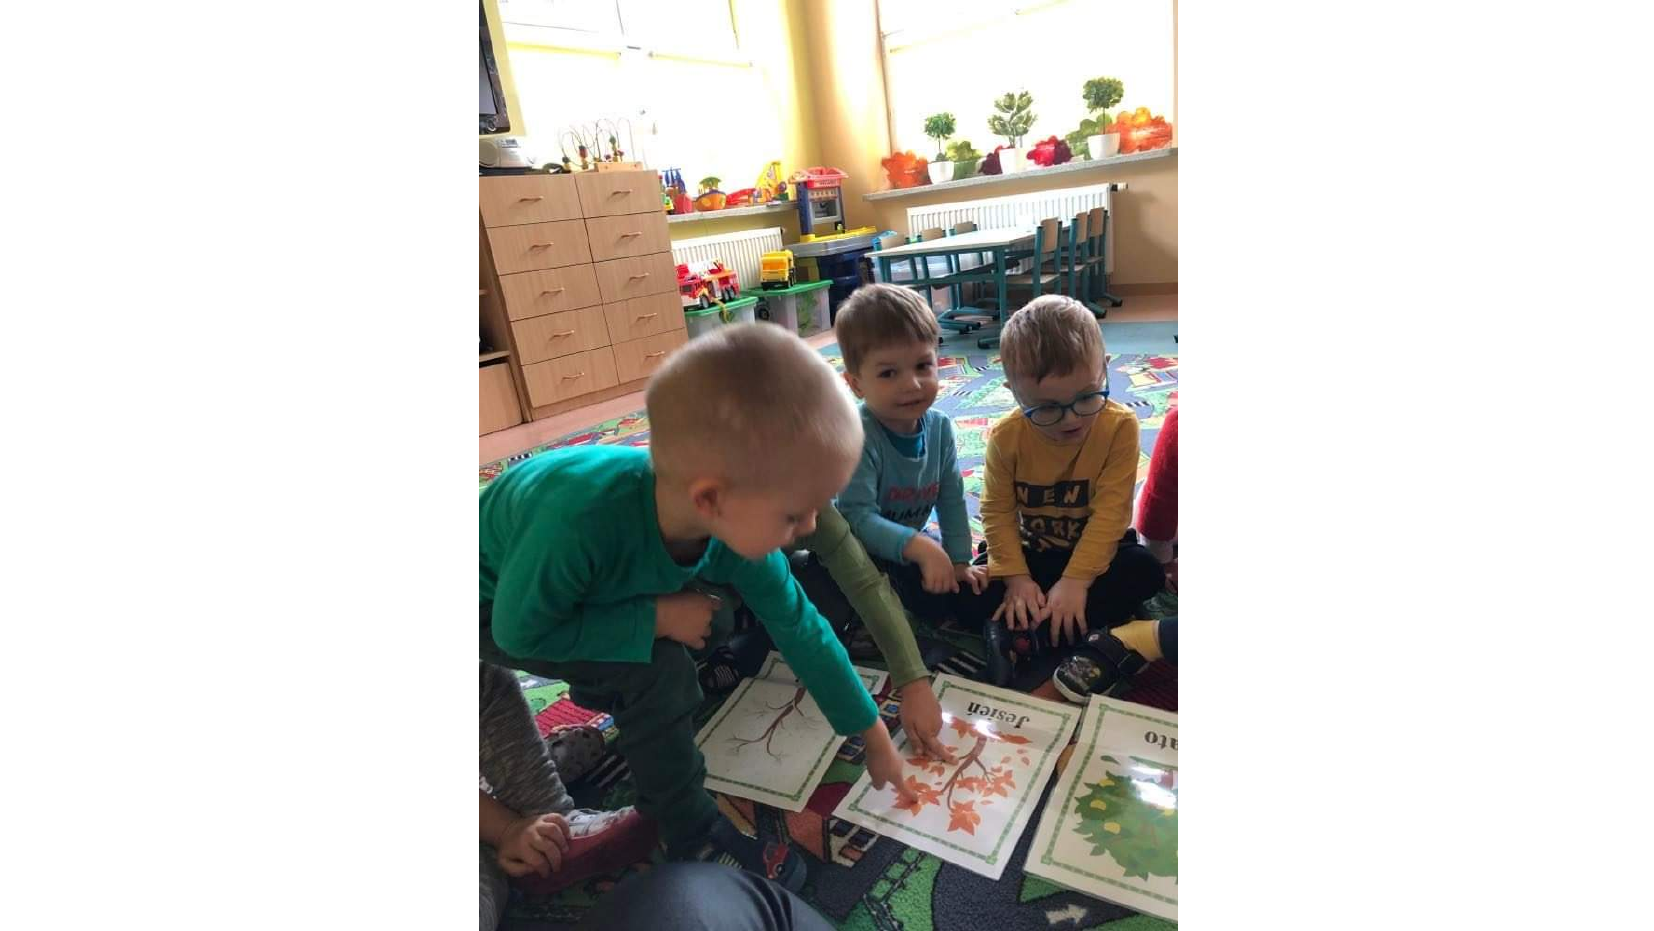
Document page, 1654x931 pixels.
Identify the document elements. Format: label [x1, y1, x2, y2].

picture [479, 0, 1178, 931]
